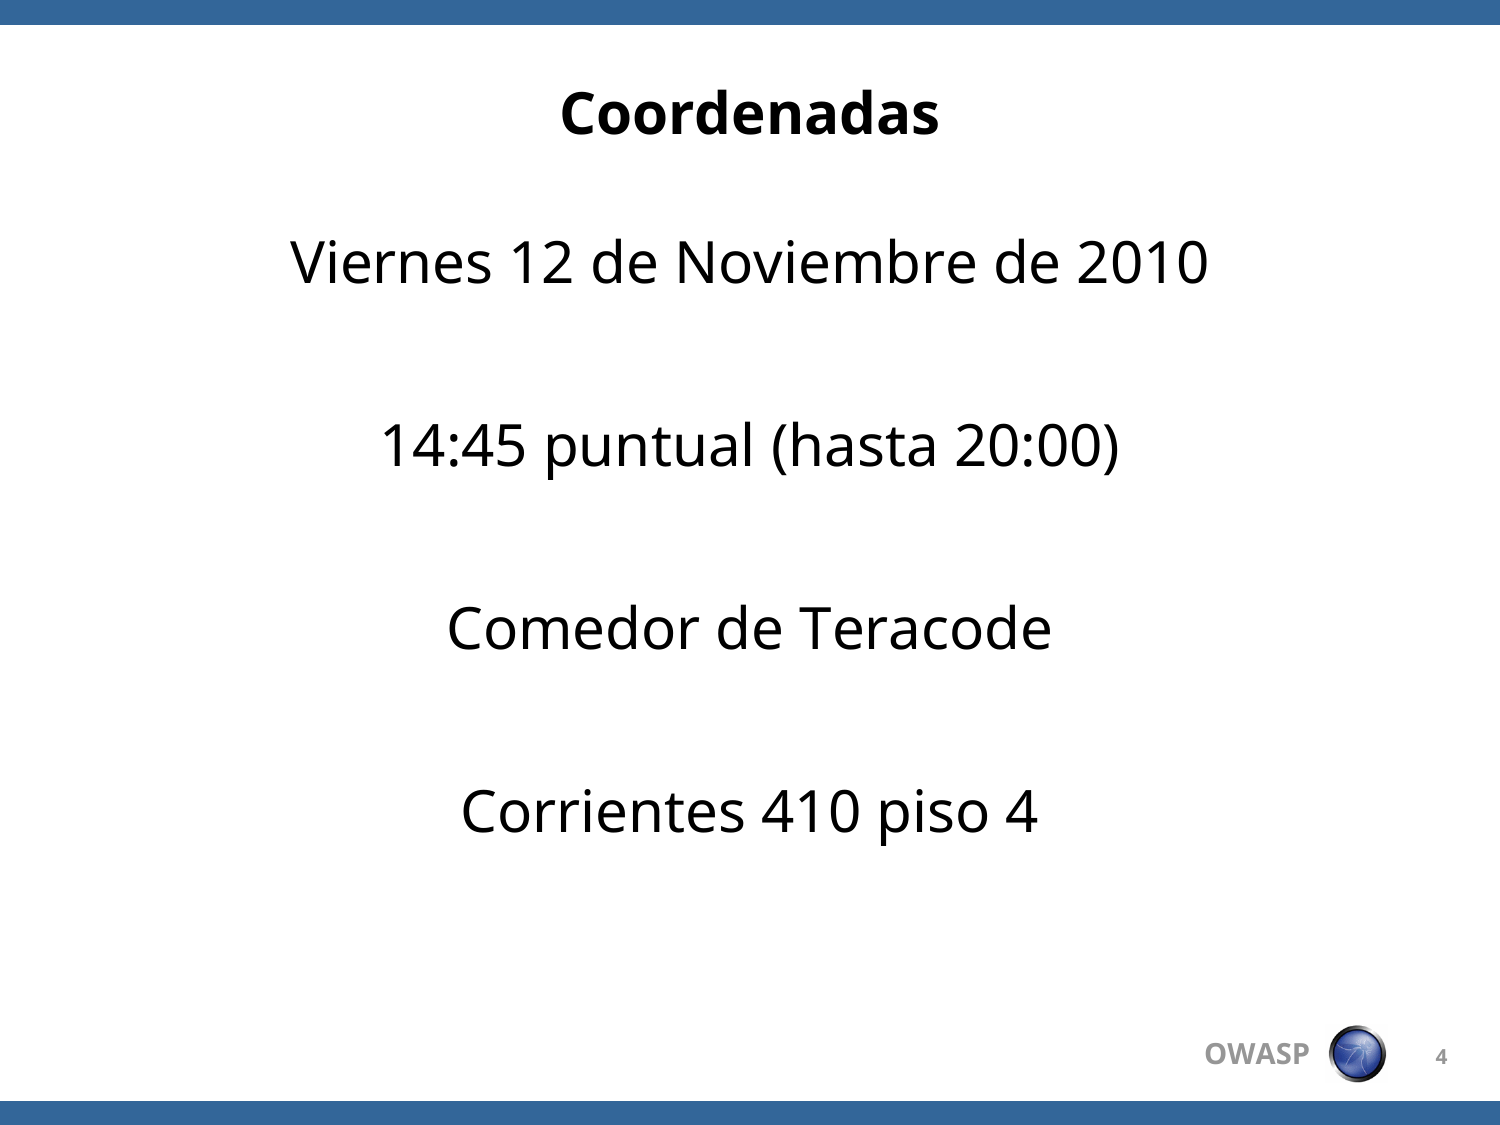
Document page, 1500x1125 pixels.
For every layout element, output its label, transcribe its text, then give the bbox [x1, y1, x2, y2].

list Viernes 12 de Noviembre de 2010 14:45 puntual (hasta 20:00) Comedor de Teracode Corrientes 410 piso 4 [75, 212, 1426, 955]
title Coordenadas [75, 44, 1426, 176]
picture [1325, 1024, 1388, 1083]
